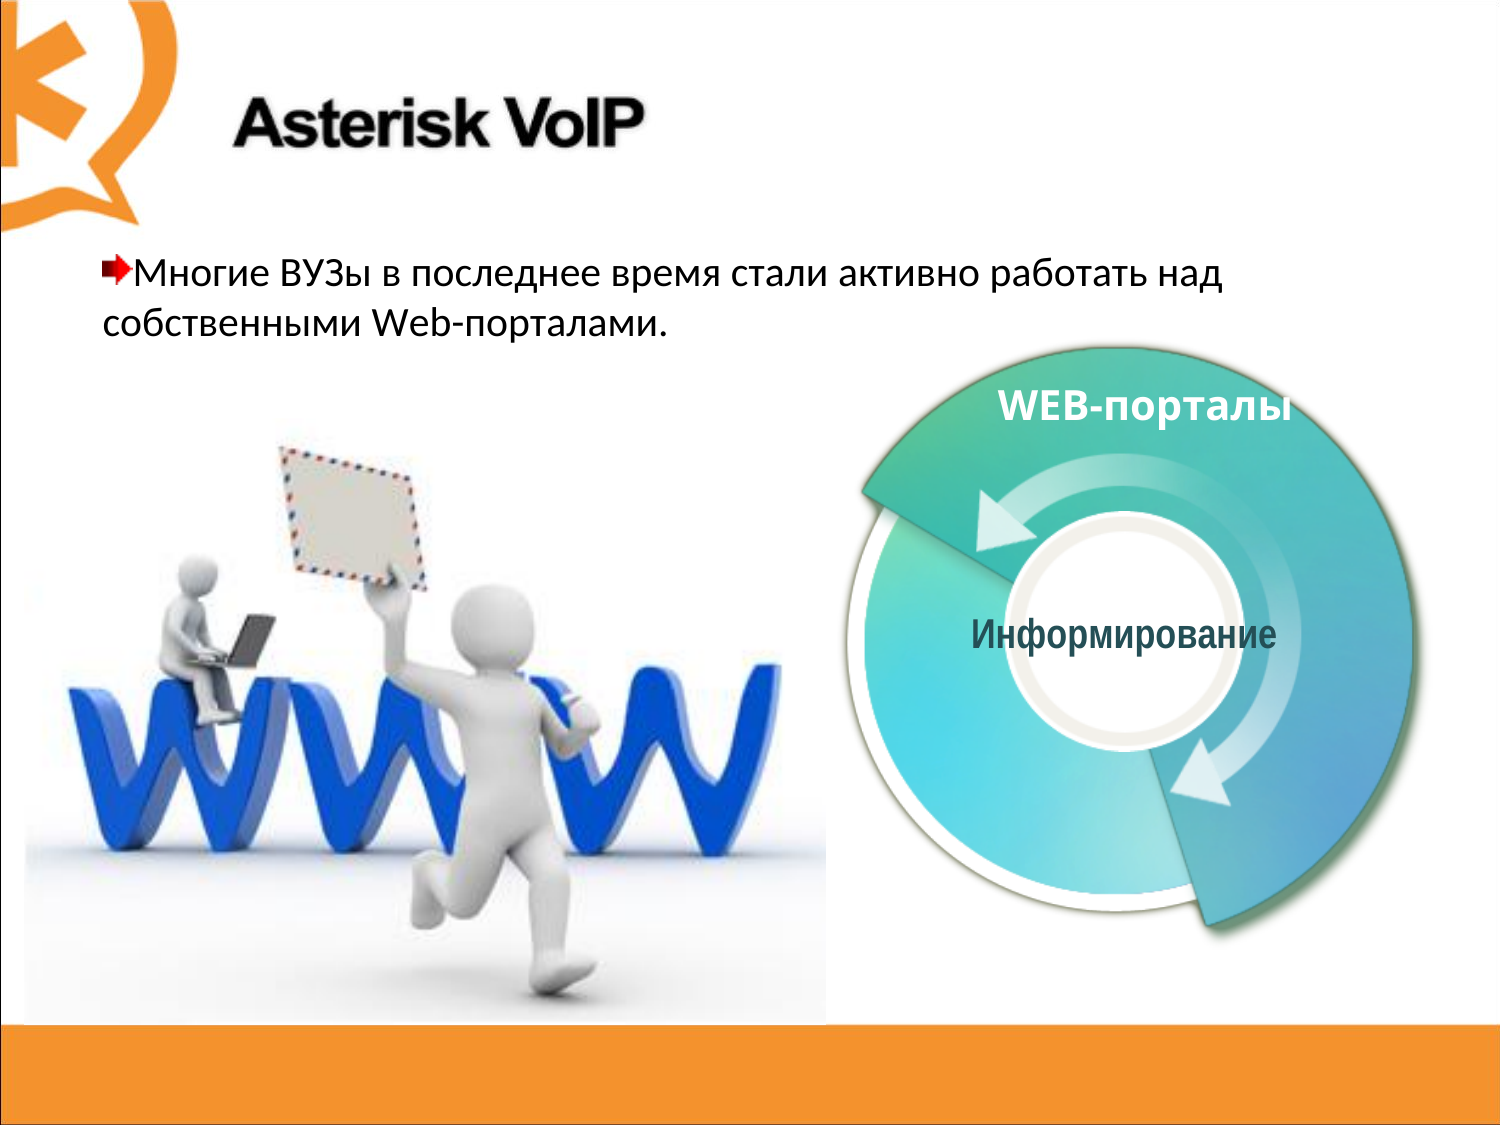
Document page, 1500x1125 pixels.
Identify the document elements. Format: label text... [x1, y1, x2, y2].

text_box Многие ВУЗы в последнее время стали активно работать над собственными Web-порталами. [87, 237, 1450, 363]
text_box WEB-порталы [938, 387, 1354, 433]
text_box Информирование [960, 611, 1289, 663]
picture [0, 0, 1500, 1125]
